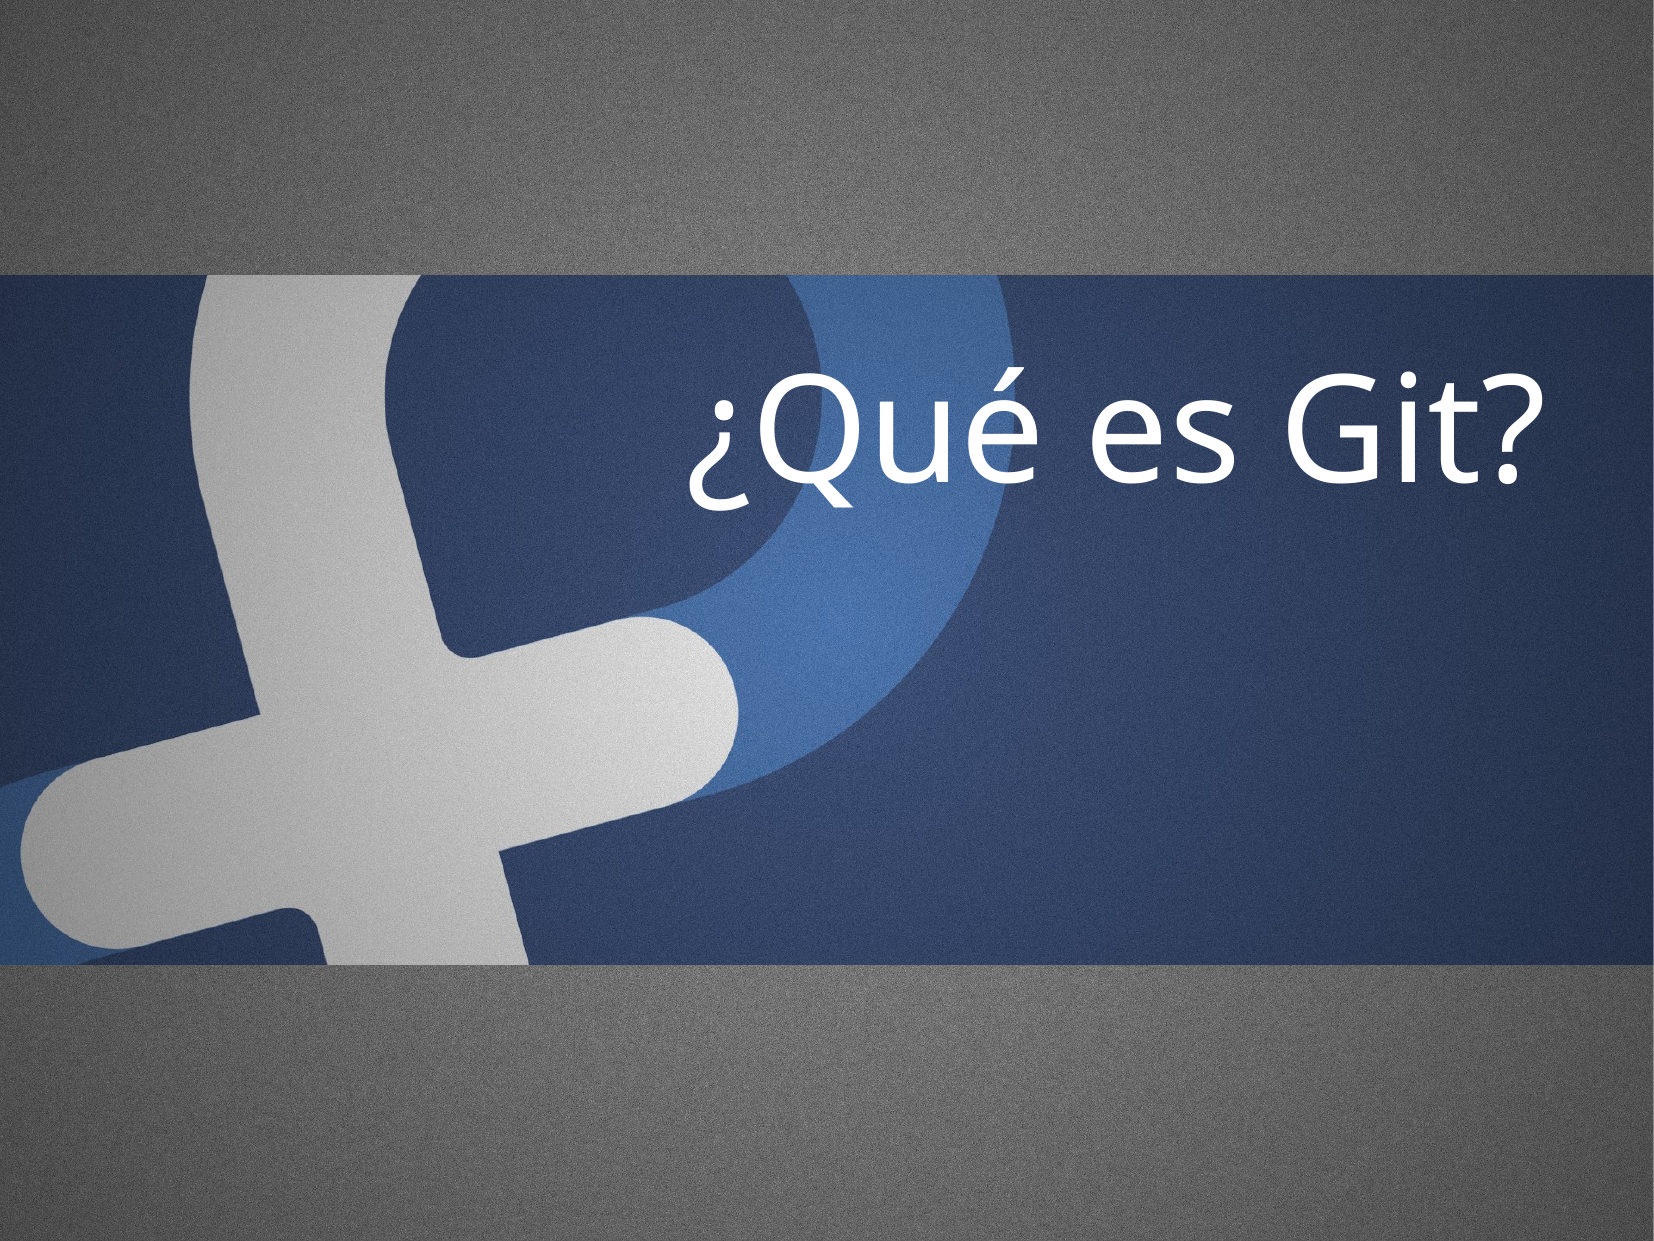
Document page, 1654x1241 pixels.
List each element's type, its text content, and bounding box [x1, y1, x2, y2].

text_box ¿Qué es Git? [447, 315, 1562, 654]
picture [0, 0, 1654, 1241]
